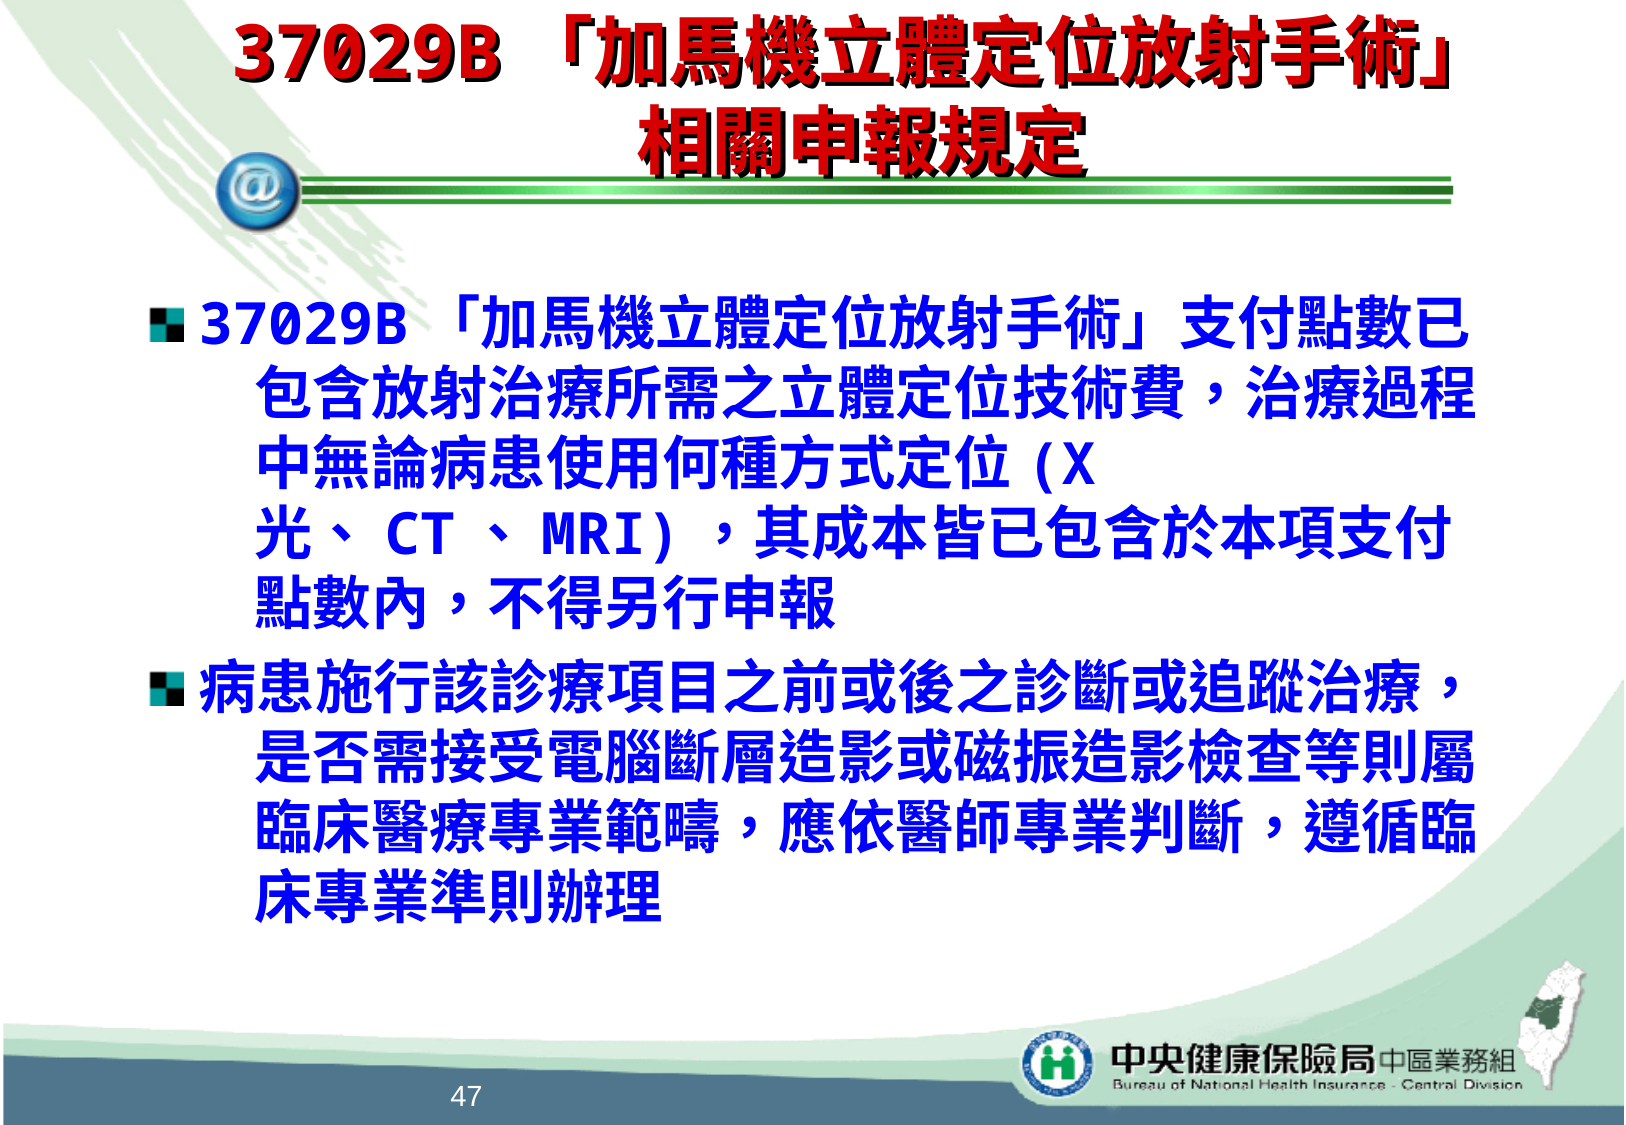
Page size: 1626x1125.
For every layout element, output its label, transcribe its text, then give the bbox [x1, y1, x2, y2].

text_box [435, 1065, 815, 1125]
title 37029B「加馬機立體定位放射手術」 相關申報規定 [162, 0, 1562, 184]
list 37029B「加馬機立體定位放射手術」支付點數已包含放射治療所需之立體定位技術費，治療過程中無論病患使用何種方式定位(X光、CT、MRI)，其成本皆已包含於本項支付點數內，不得另行申報 病患施行該診療項目之前或後之診斷或追蹤治療，是否需接受電腦斷層造影或磁振造影檢查等則屬臨床醫療專業範疇，應依醫師專業判斷，遵循臨床專業準則辦理 [127, 278, 1510, 1018]
